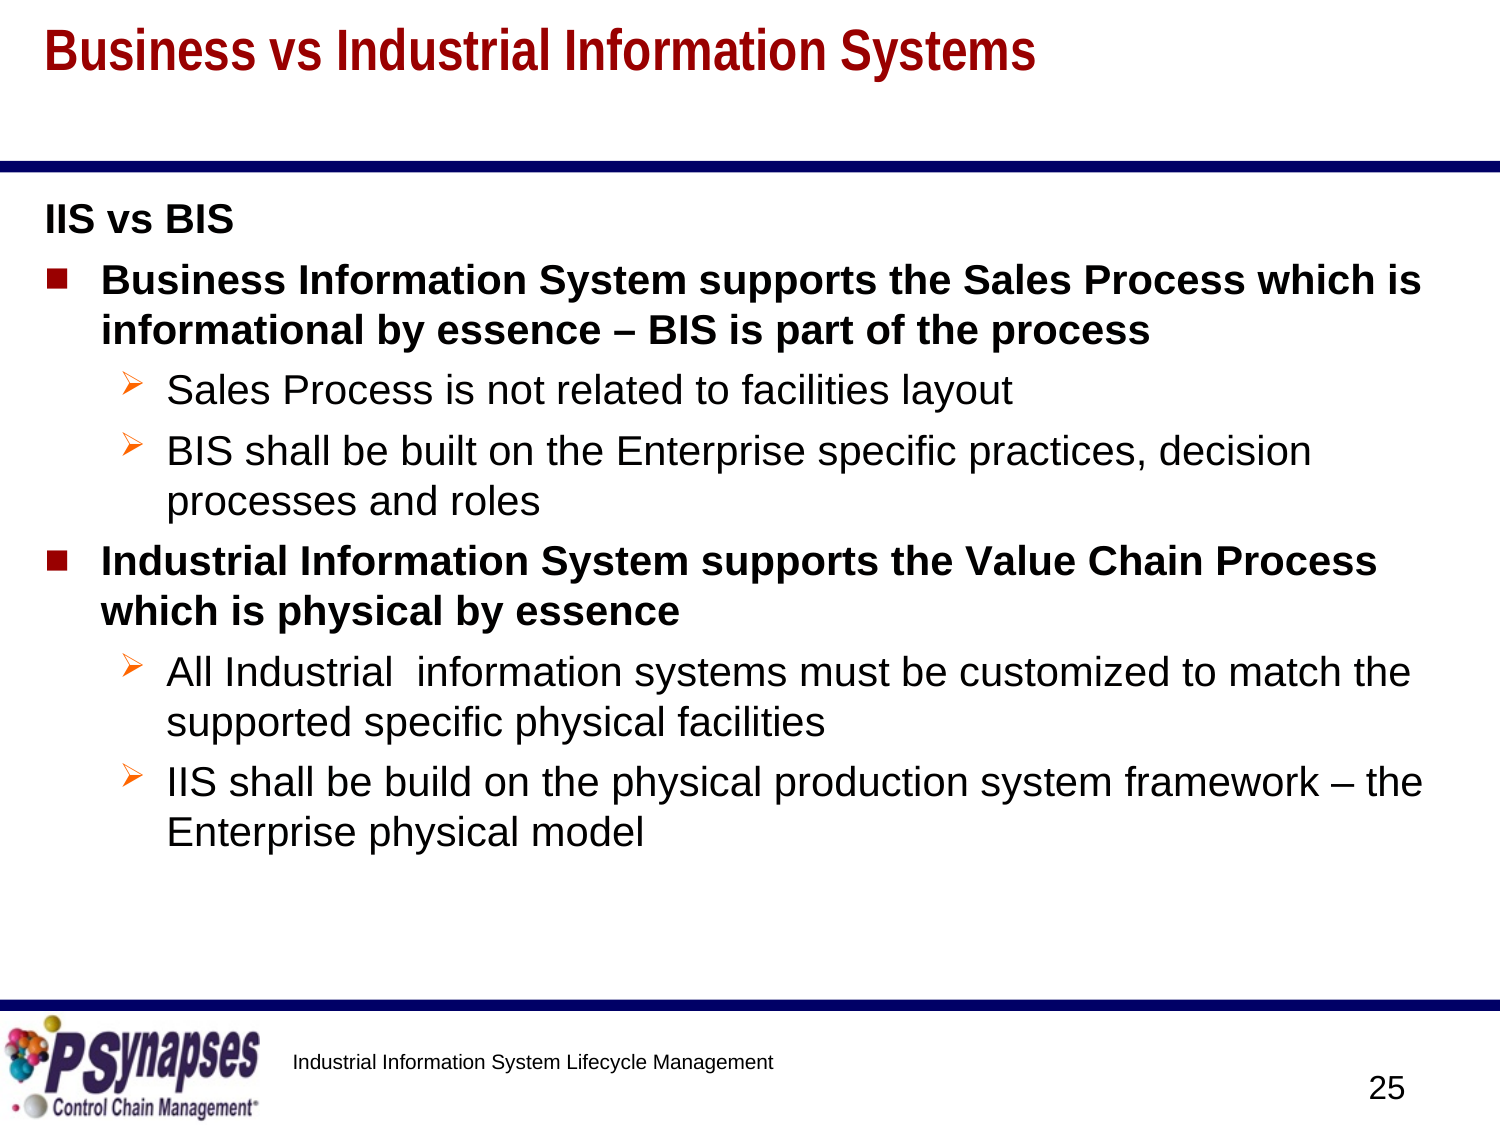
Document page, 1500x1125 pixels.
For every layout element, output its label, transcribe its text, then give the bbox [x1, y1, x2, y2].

list IIS vs BIS Business Information System supports the Sales Process which is informational by essence – BIS is part of the process Sales Process is not related to facilities layout BIS shall be built on the Enterprise specific practices, decision processes and roles Industrial Information System supports the Value Chain Process which is physical by essence All Industrial information systems must be customized to match the supported specific physical facilities IIS shall be build on the physical production system framework – the Enterprise physical model [29, 184, 1471, 988]
title Business vs Industrial Information Systems [29, 12, 1471, 138]
picture [0, 1011, 260, 1125]
